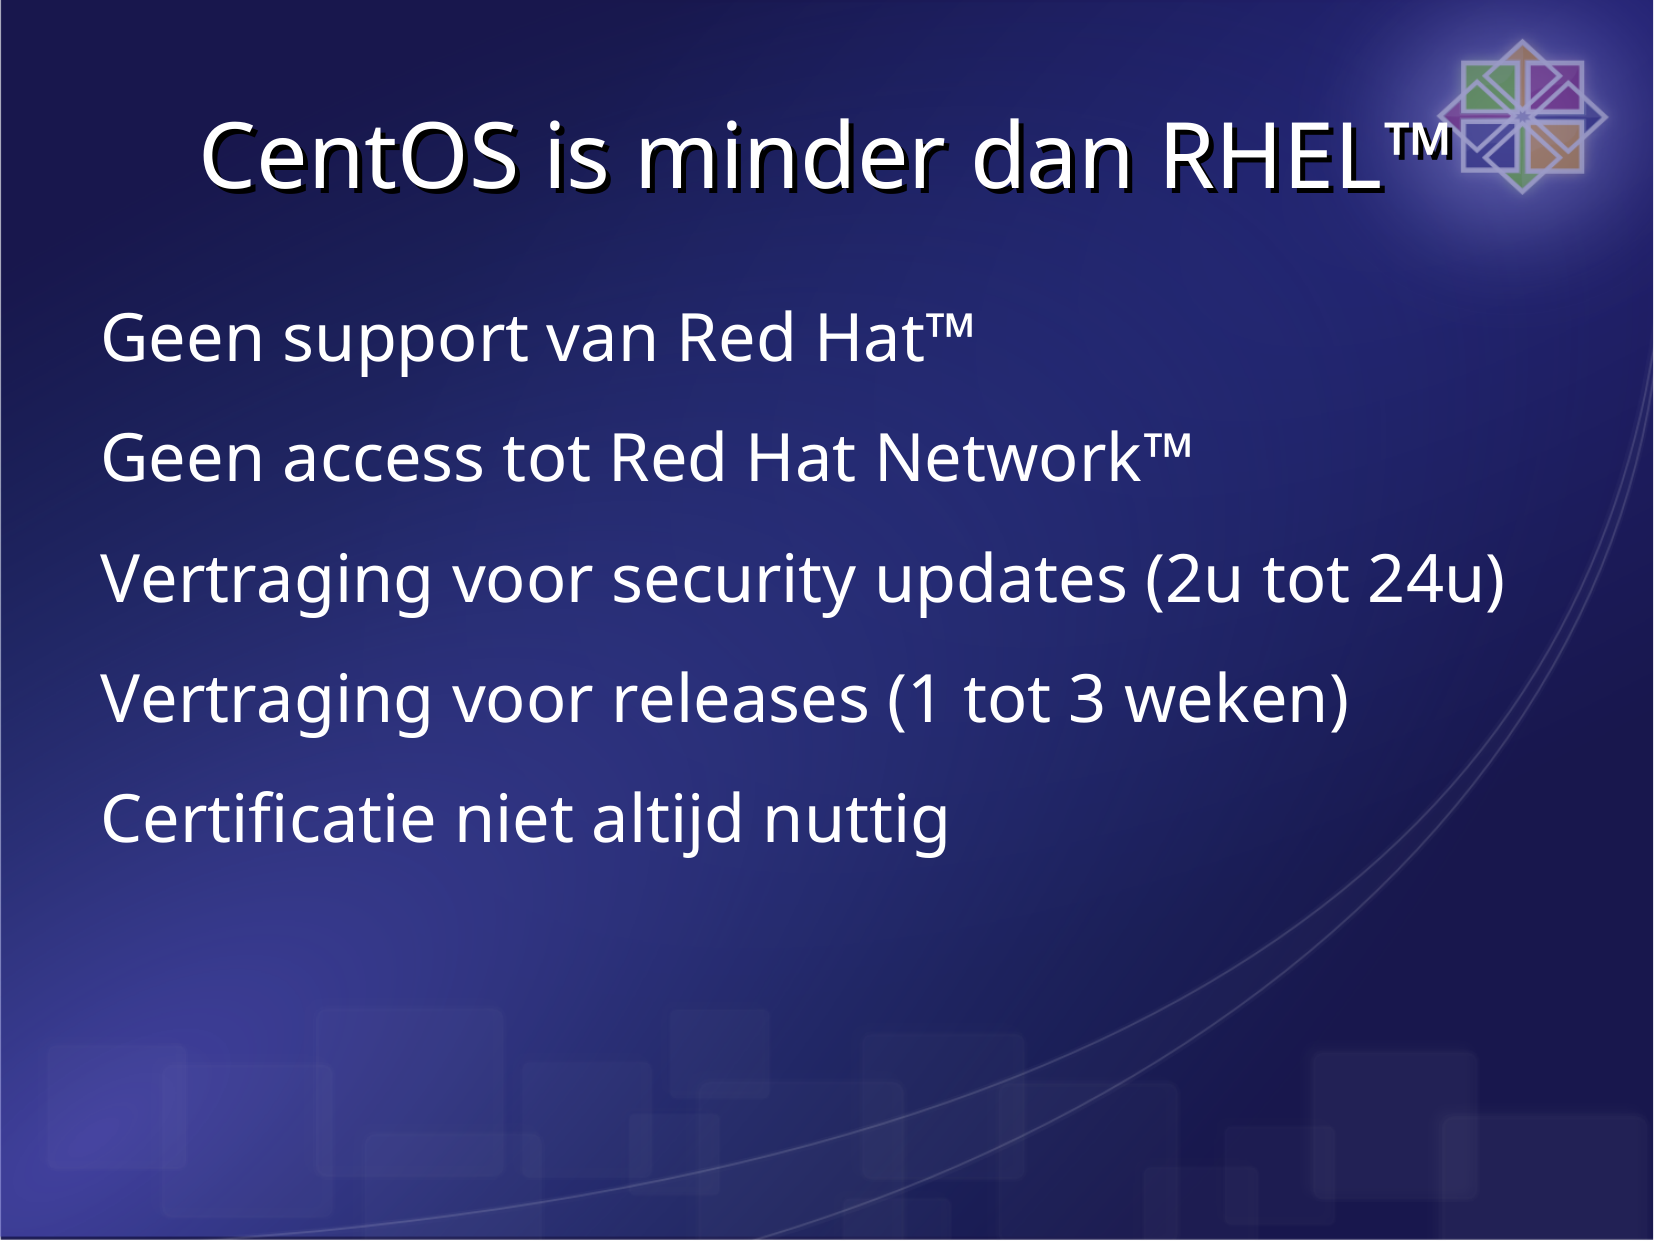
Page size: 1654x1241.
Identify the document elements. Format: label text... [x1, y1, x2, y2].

picture [0, 0, 1654, 1241]
title CentOS is minder dan RHEL™ [82, 56, 1571, 250]
list Geen support van Red Hat™ Geen access tot Red Hat Network™ Vertraging voor security updates (2u tot 24u) Vertraging voor releases (1 tot 3 weken) Certificatie niet altijd nuttig [82, 290, 1571, 1095]
